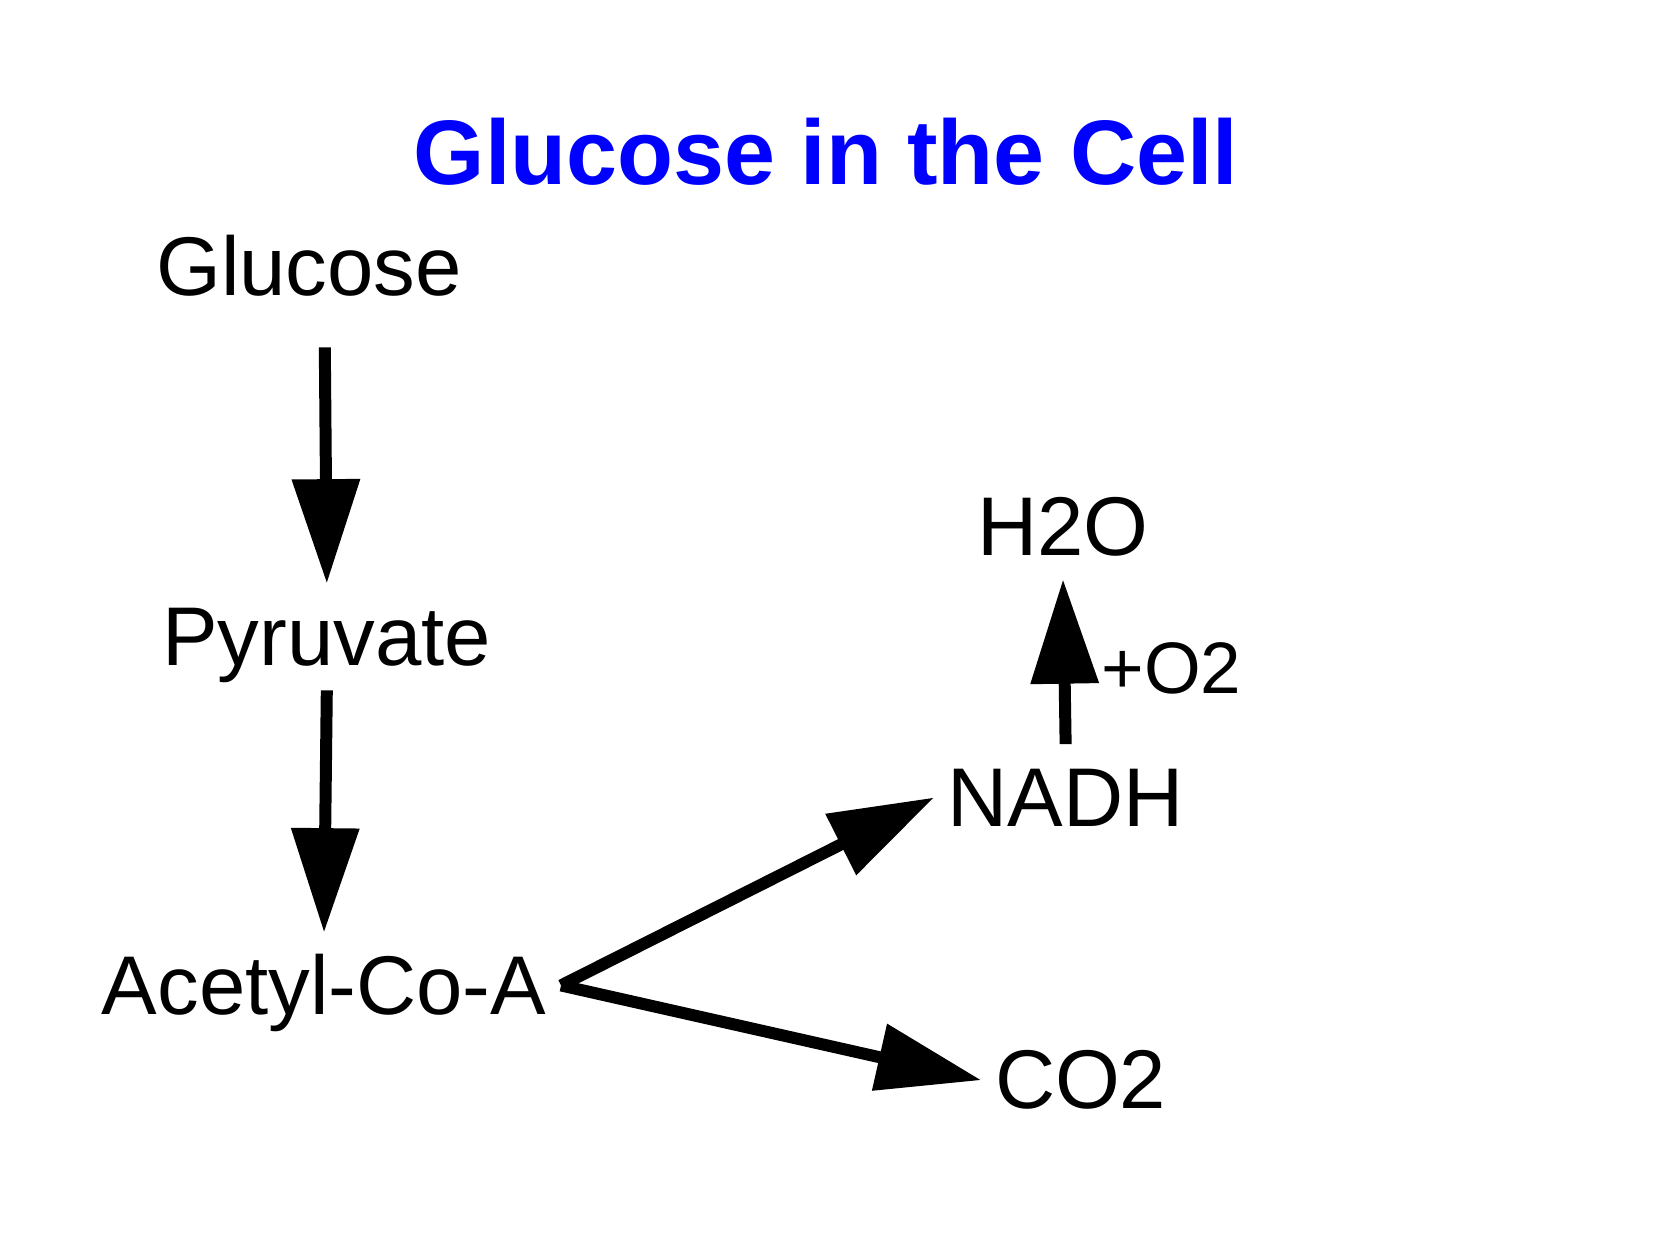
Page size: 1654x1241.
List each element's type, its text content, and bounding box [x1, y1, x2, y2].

text_box H2O [962, 472, 1164, 581]
text_box CO2 [980, 1026, 1181, 1134]
text_box Glucose [141, 212, 508, 348]
text_box Pyruvate [147, 582, 507, 691]
text_box +O2 [1086, 620, 1300, 721]
title Glucose in the Cell [82, 49, 1571, 257]
text_box Acetyl-Co-A [87, 931, 562, 1040]
text_box NADH [933, 744, 1199, 852]
